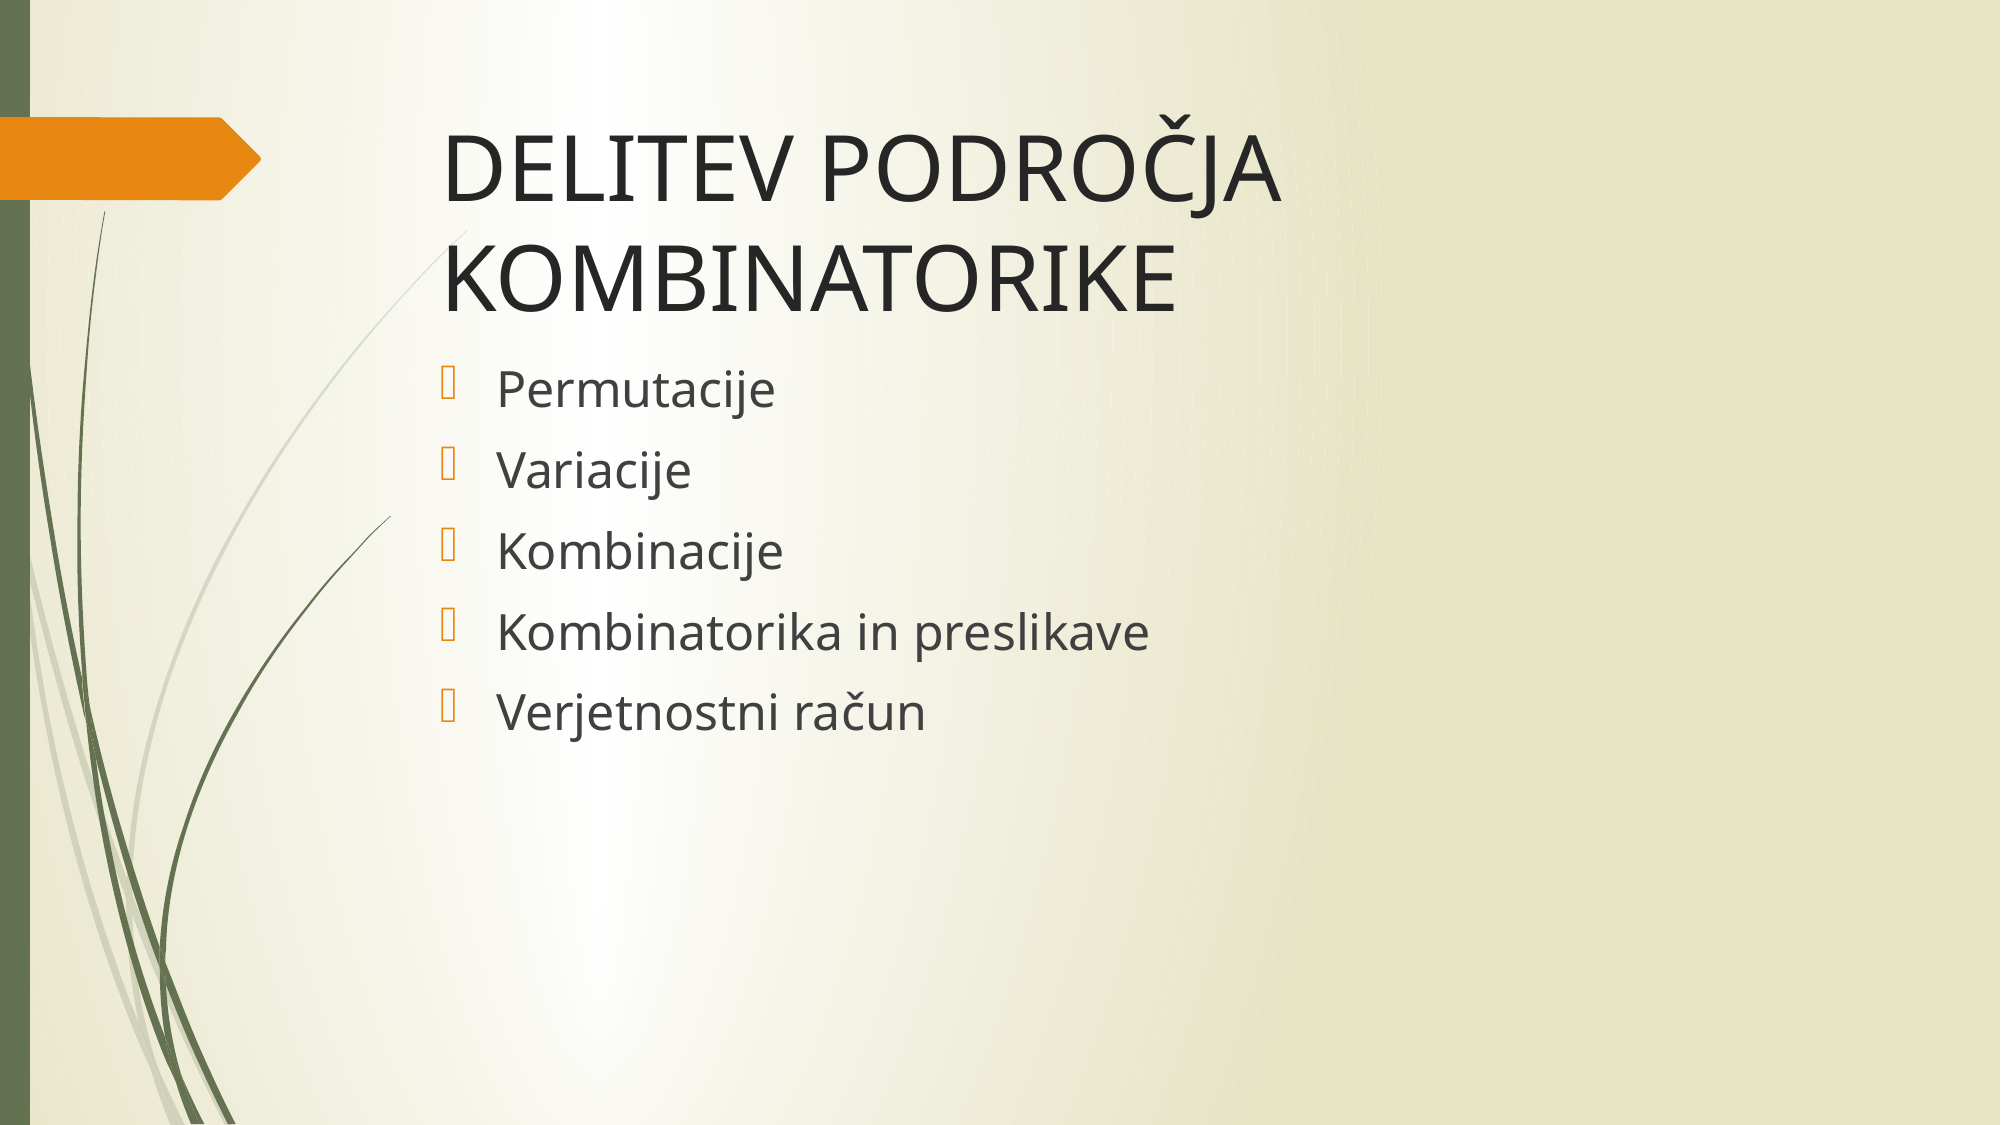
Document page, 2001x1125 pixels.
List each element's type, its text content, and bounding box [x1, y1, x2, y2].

title DELITEV PODROČJA KOMBINATORIKE [425, 102, 1888, 313]
list Permutacije Variacije Kombinacije Kombinatorika in preslikave Verjetnostni račun [424, 350, 1888, 970]
